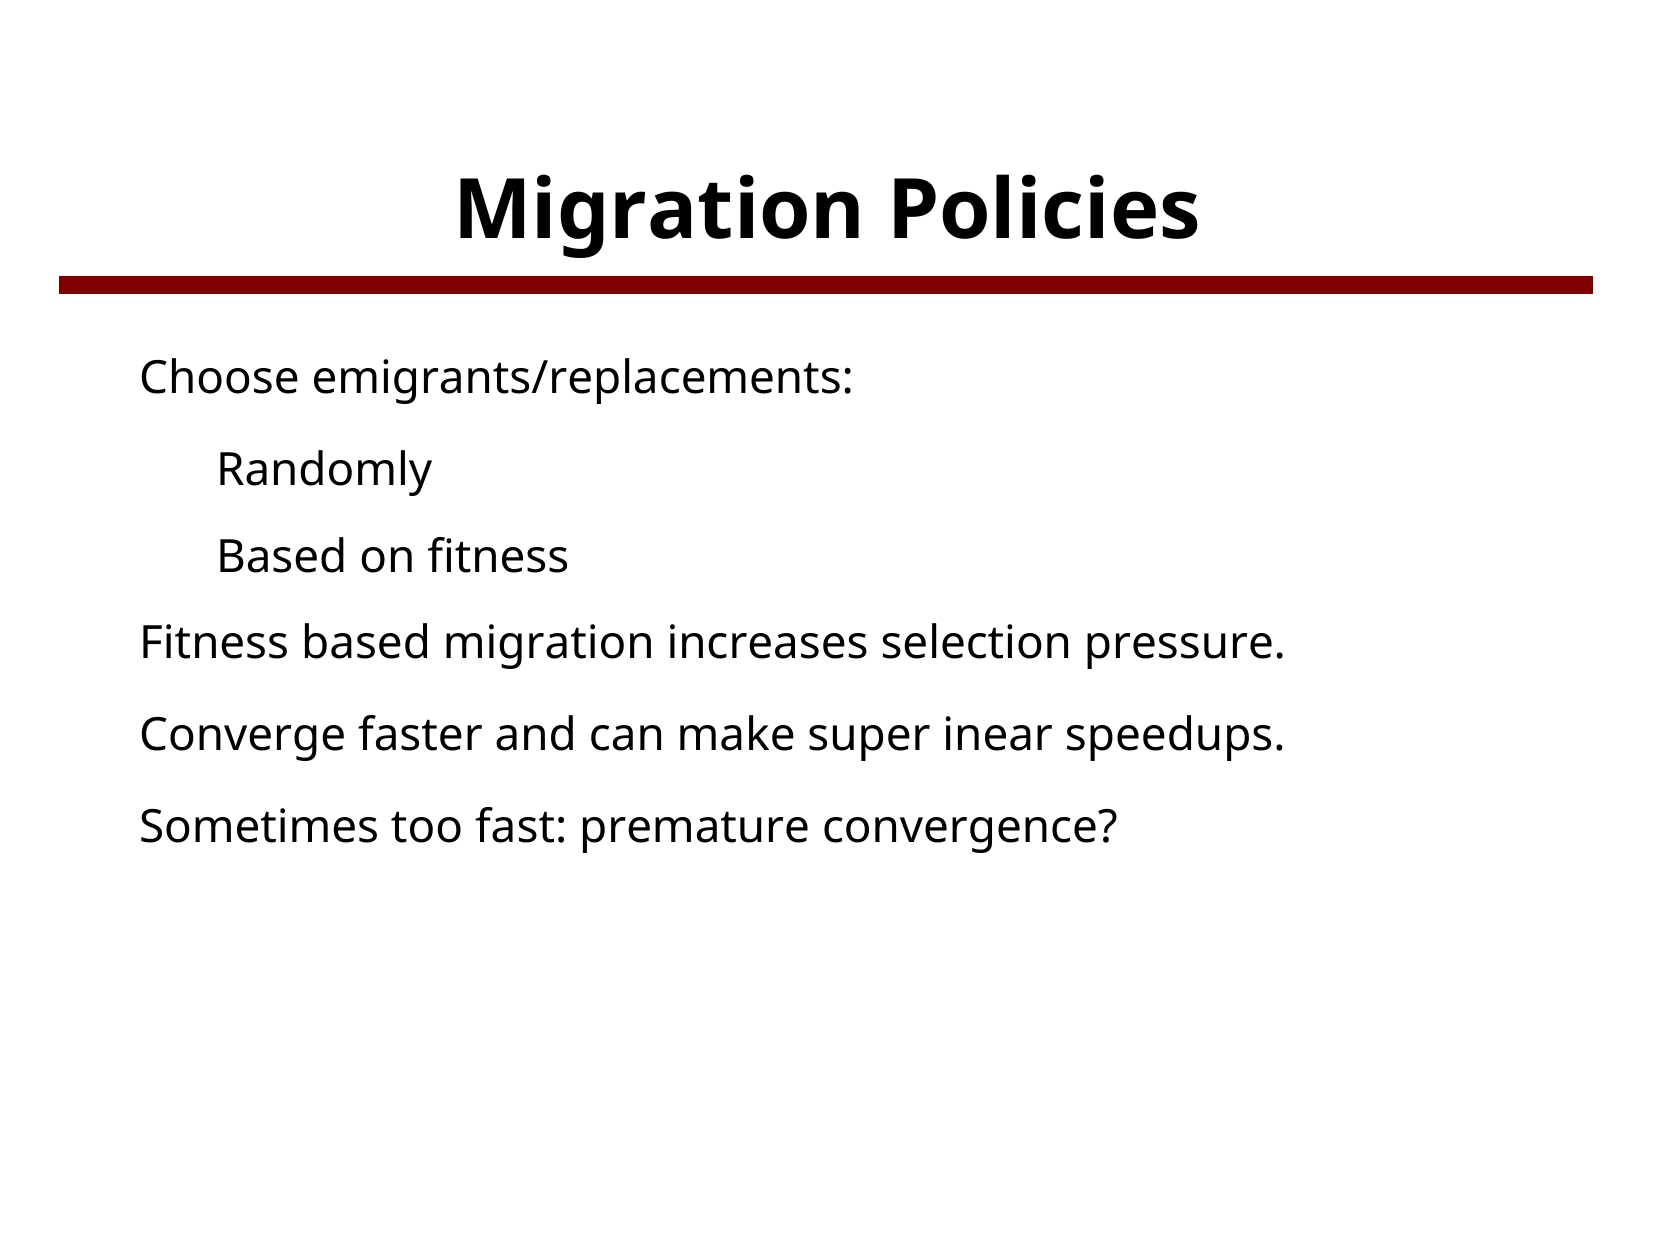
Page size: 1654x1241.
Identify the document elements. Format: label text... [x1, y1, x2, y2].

list Choose emigrants/replacements: Randomly Based on fitness Fitness based migration increases selection pressure. Converge faster and can make super inear speedups. Sometimes too fast: premature convergence? [121, 344, 1534, 1127]
title Migration Policies [121, 102, 1534, 311]
